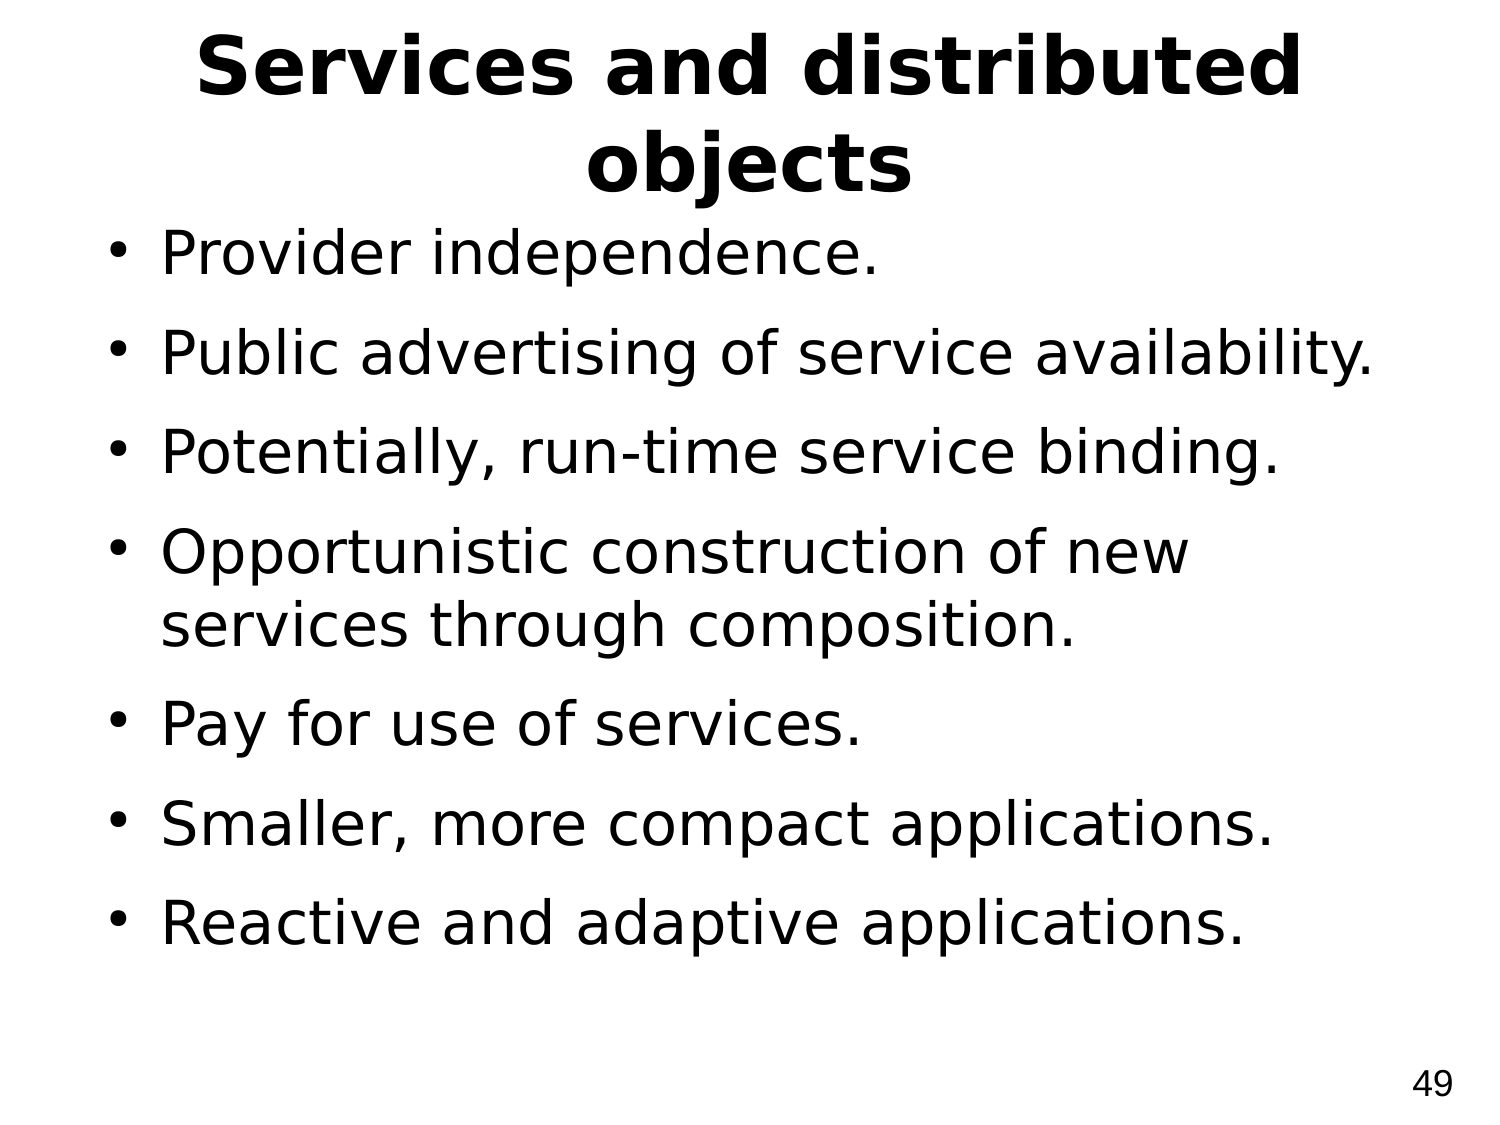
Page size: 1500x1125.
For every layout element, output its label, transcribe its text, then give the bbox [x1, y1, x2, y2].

title Services and distributed objects [75, 44, 1425, 177]
list Provider independence. Public advertising of service availability. Potentially, run-time service binding. Opportunistic construction of new services through composition. Pay for use of services. Smaller, more compact applications. Reactive and adaptive applications. [75, 206, 1425, 1093]
